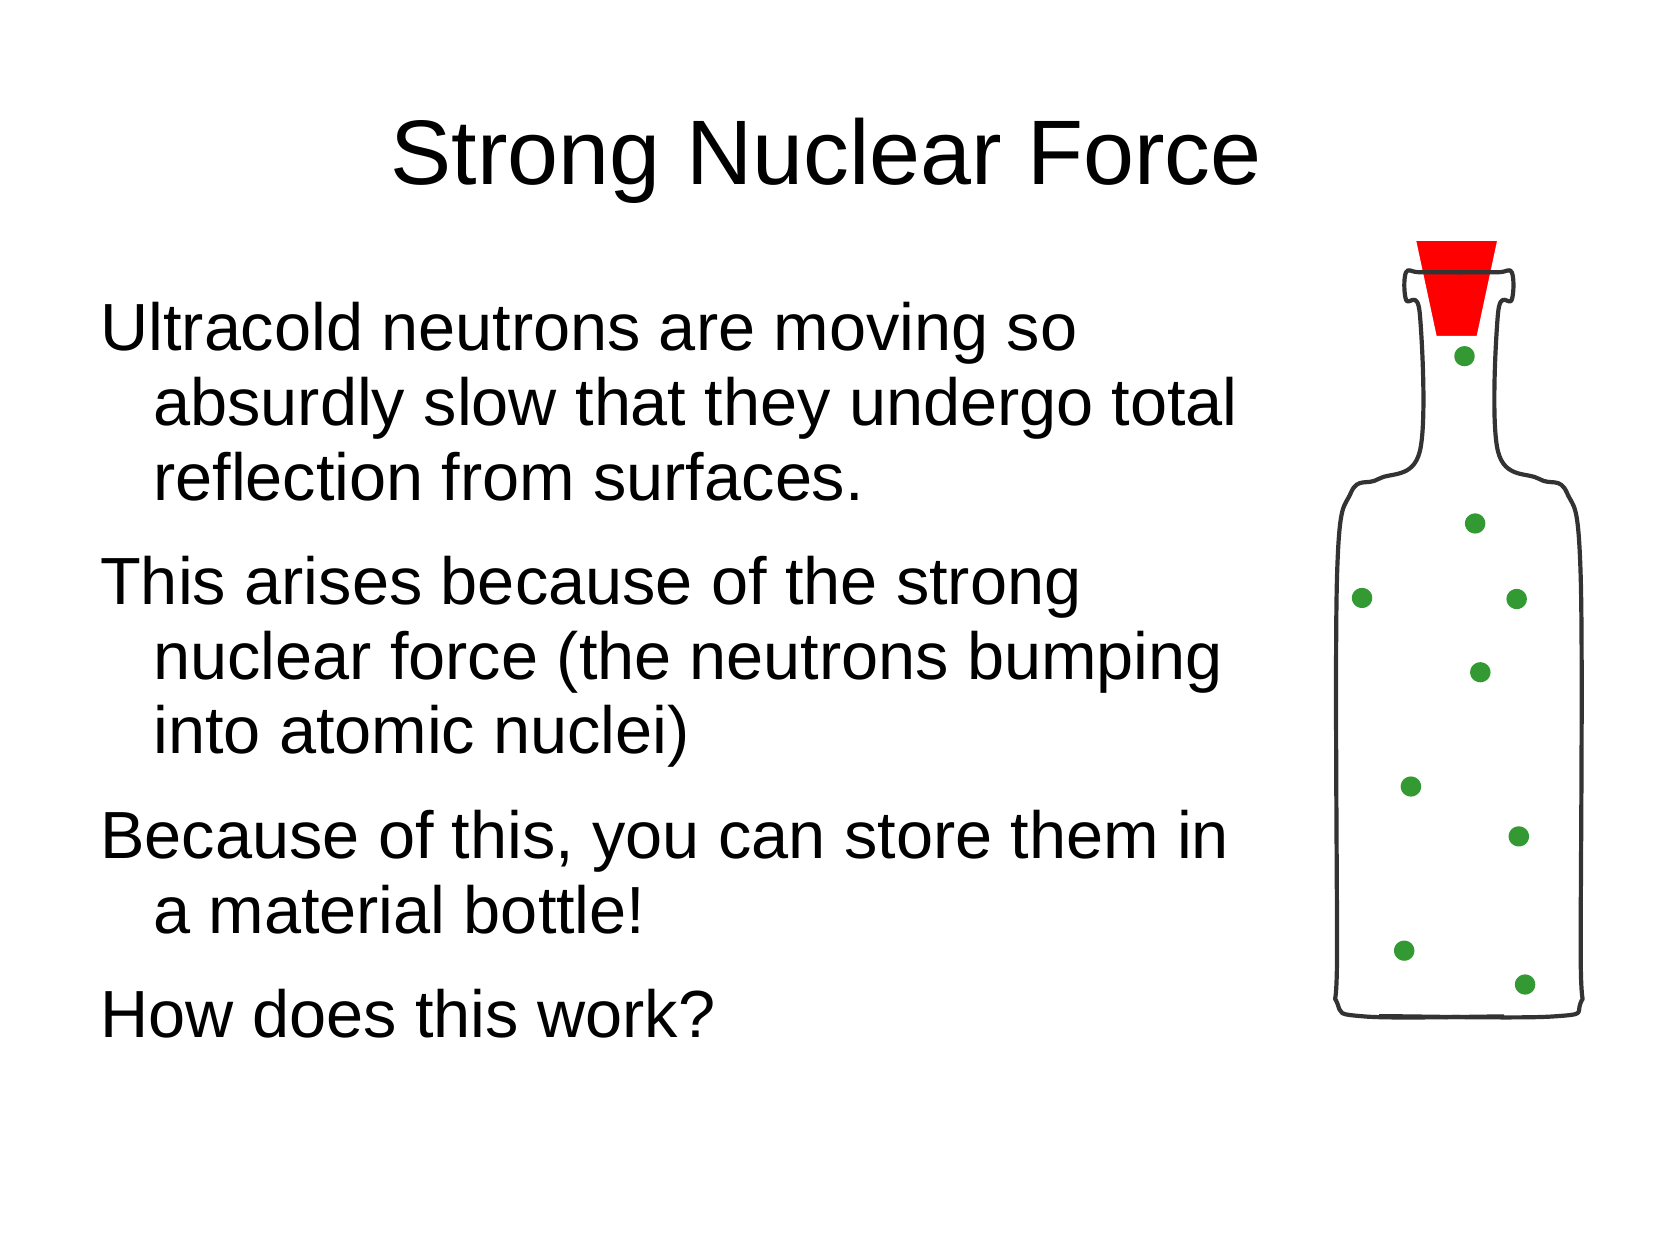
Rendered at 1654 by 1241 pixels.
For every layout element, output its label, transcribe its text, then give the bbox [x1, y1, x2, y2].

title Strong Nuclear Force [82, 56, 1571, 250]
text_box [1351, 587, 1373, 609]
text_box [1454, 346, 1475, 367]
text_box [1464, 513, 1486, 534]
text_box [1400, 776, 1422, 797]
text_box [1422, 275, 1491, 337]
list Ultracold neutrons are moving so absurdly slow that they undergo total reflection from surfaces. This arises because of the strong nuclear force (the neutrons bumping into atomic nuclei) Because of this, you can store them in a material bottle! How does this work? [82, 290, 1241, 1127]
text_box [1506, 588, 1527, 610]
text_box [1514, 974, 1536, 995]
text_box [1470, 662, 1491, 683]
text_box [1393, 940, 1415, 961]
text_box [1508, 826, 1530, 847]
text_box [1415, 240, 1498, 270]
